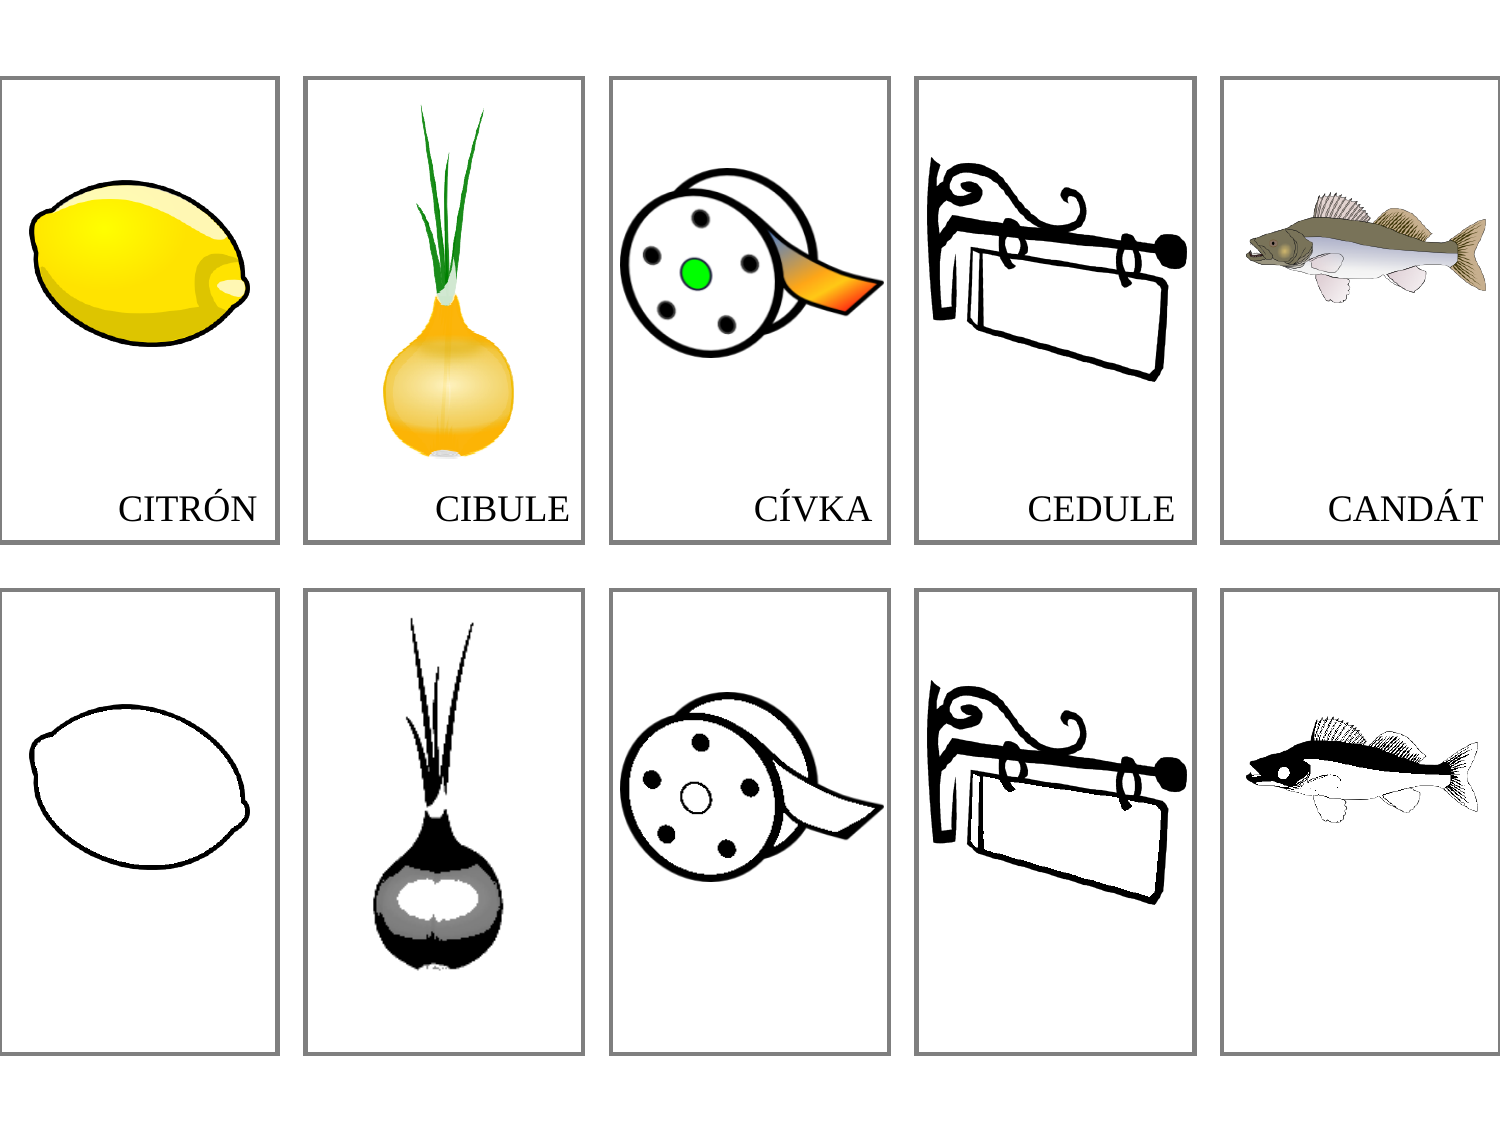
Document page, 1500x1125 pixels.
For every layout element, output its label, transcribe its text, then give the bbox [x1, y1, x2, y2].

text_box CITRÓN [103, 476, 273, 537]
text_box CÍVKA [739, 476, 888, 537]
picture [927, 680, 1187, 905]
text_box CIBULE [420, 476, 586, 537]
text_box [305, 589, 584, 1055]
picture [29, 704, 250, 870]
text_box [1222, 78, 1500, 543]
text_box [1222, 589, 1500, 1055]
text_box [611, 78, 889, 543]
text_box [0, 78, 278, 543]
text_box [916, 78, 1195, 543]
picture [383, 98, 514, 459]
picture [1246, 716, 1478, 823]
picture [29, 180, 250, 347]
picture [372, 609, 505, 974]
text_box [611, 589, 889, 1055]
text_box CEDULE [1012, 476, 1191, 537]
text_box [0, 589, 278, 1055]
text_box [916, 589, 1195, 1055]
text_box [305, 78, 584, 543]
picture [1246, 192, 1486, 303]
picture [927, 157, 1187, 382]
text_box CANDÁT [1313, 476, 1499, 537]
picture [620, 692, 884, 882]
picture [620, 168, 884, 359]
